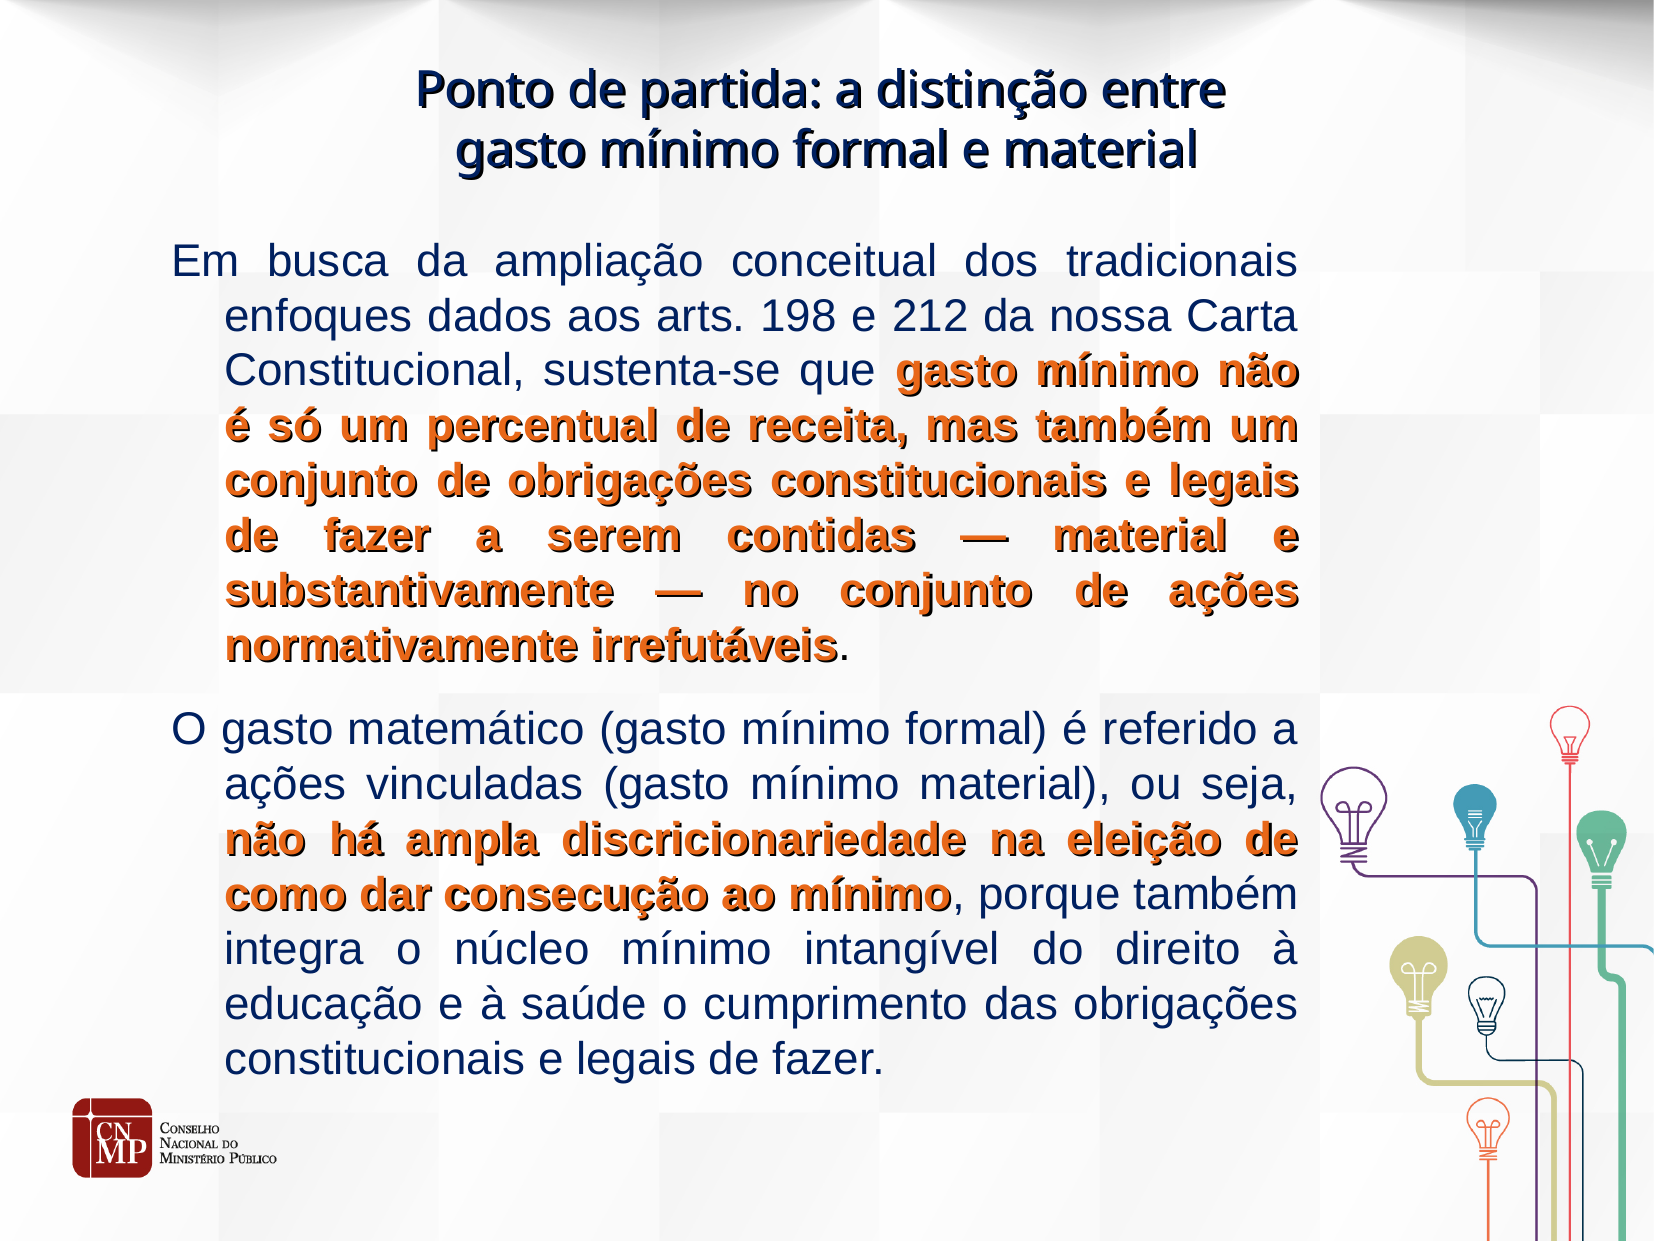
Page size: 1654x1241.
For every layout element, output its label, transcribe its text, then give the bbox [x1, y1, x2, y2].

title Ponto de partida: a distinção entre gasto mínimo formal e material [82, 49, 1571, 184]
list Em busca da ampliação conceitual dos tradicionais enfoques dados aos arts. 198 e 212 da nossa Carta Constitucional, sustenta-se que gasto mínimo não é só um percentual de receita, mas também um conjunto de obrigações constitucionais e legais de fazer a serem contidas — material e substantivamente — no conjunto de ações normativamente irrefutáveis. O gasto matemático (gasto mínimo formal) é referido a ações vinculadas (gasto mínimo material), ou seja, não há ampla discricionariedade na eleição de como dar consecução ao mínimo, porque também integra o núcleo mínimo intangível do direito à educação e à saúde o cumprimento das obrigações constitucionais e legais de fazer. [82, 230, 1300, 1109]
